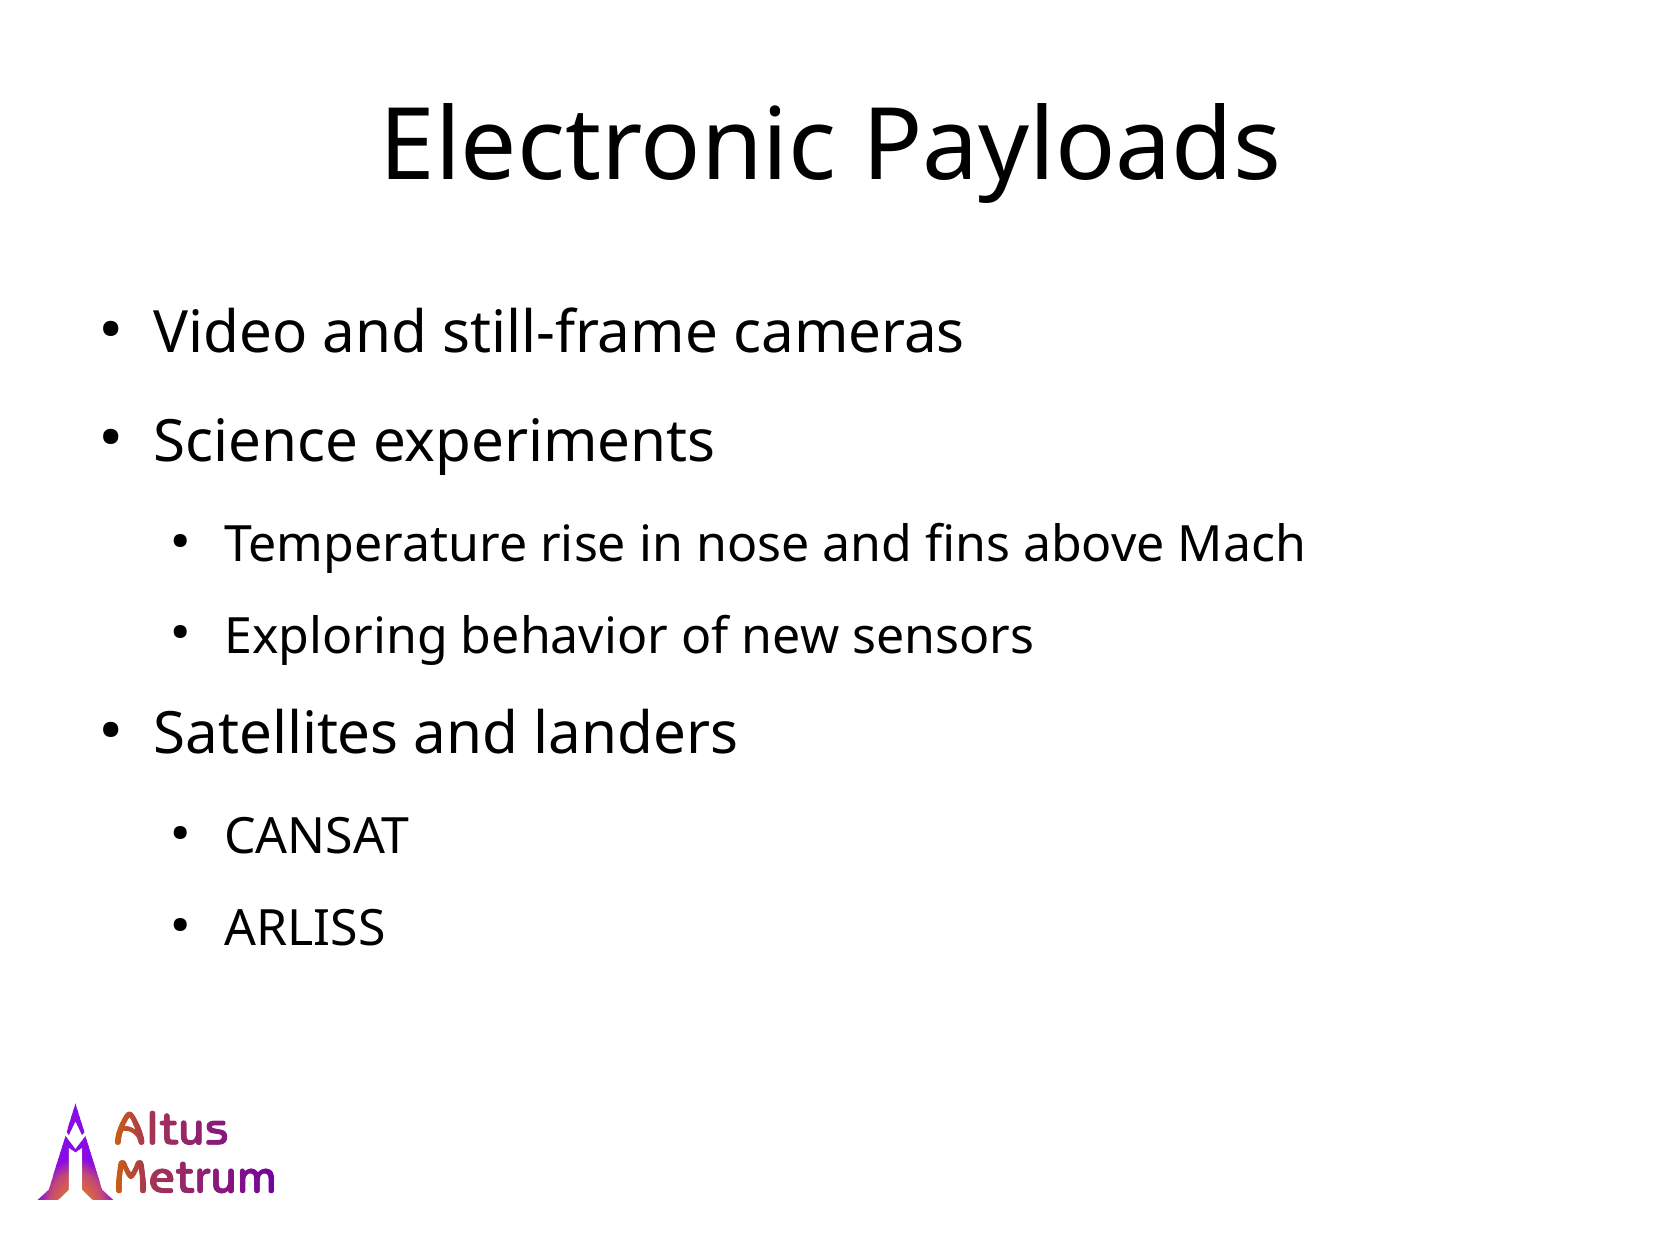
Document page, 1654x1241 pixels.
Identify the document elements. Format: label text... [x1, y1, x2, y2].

title Electronic Payloads [86, 55, 1576, 226]
list Video and still-frame cameras Science experiments Temperature rise in nose and fins above Mach Exploring behavior of new sensors Satellites and landers CANSAT ARLISS [82, 290, 1571, 1094]
picture [37, 1103, 274, 1200]
